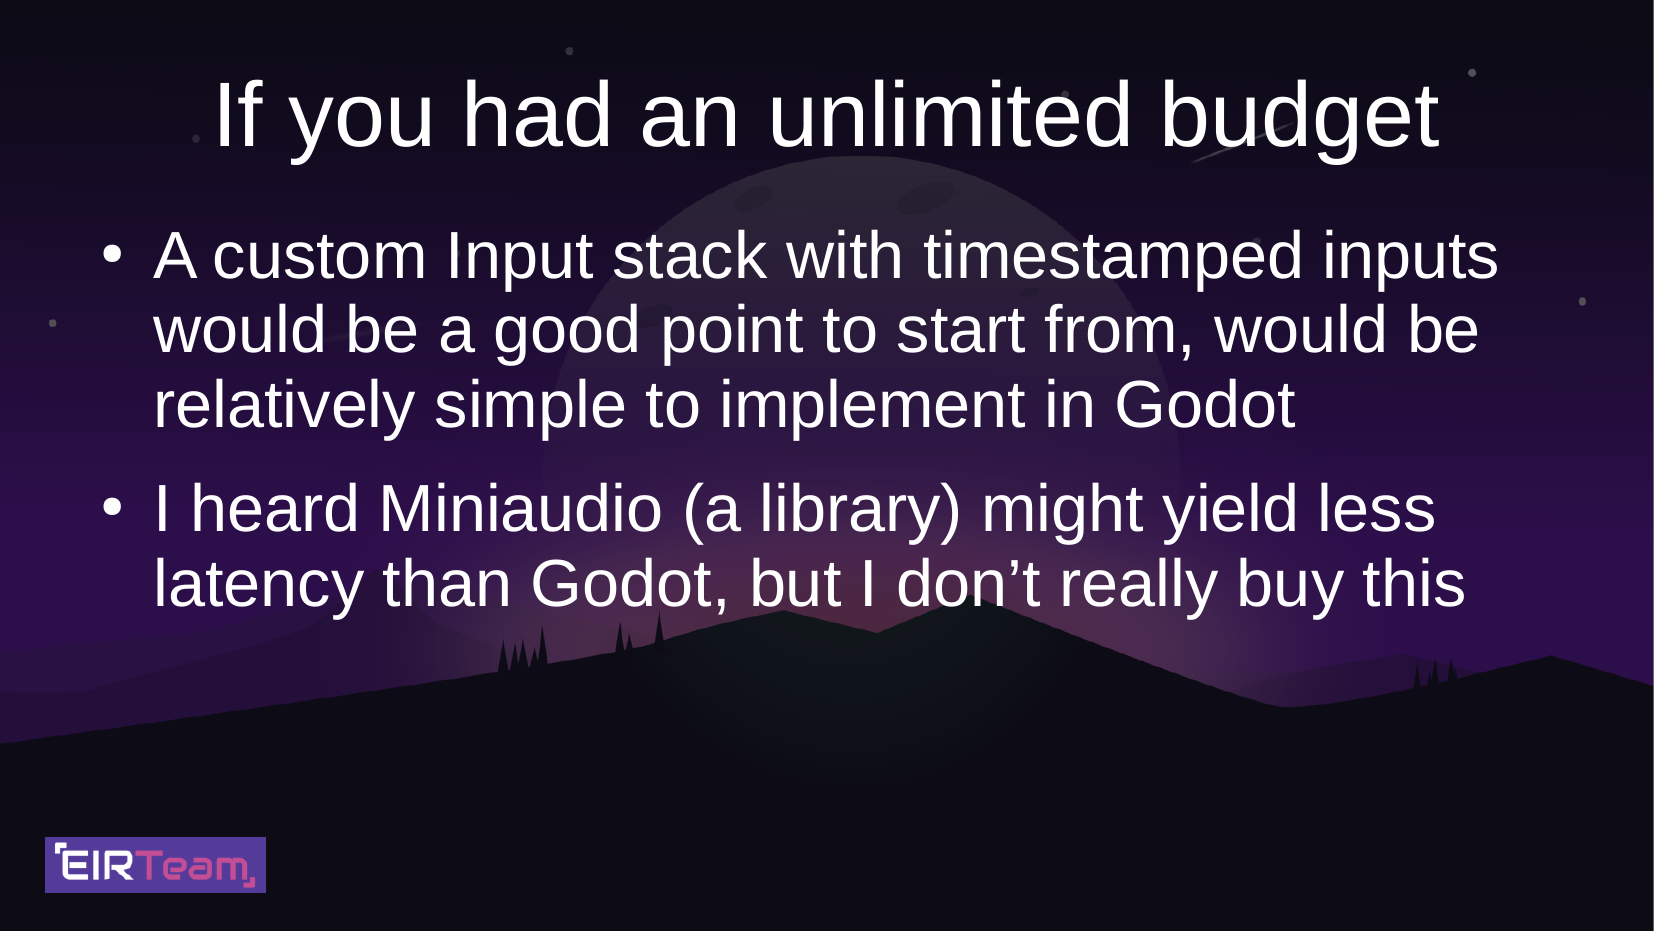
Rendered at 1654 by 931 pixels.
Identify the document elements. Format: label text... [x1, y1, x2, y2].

picture [0, 0, 1654, 931]
title If you had an unlimited budget [82, 37, 1571, 193]
list A custom Input stack with timestamped inputs would be a good point to start from, would be relatively simple to implement in Godot I heard Miniaudio (a library) might yield less latency than Godot, but I don’t really buy this [82, 217, 1571, 758]
